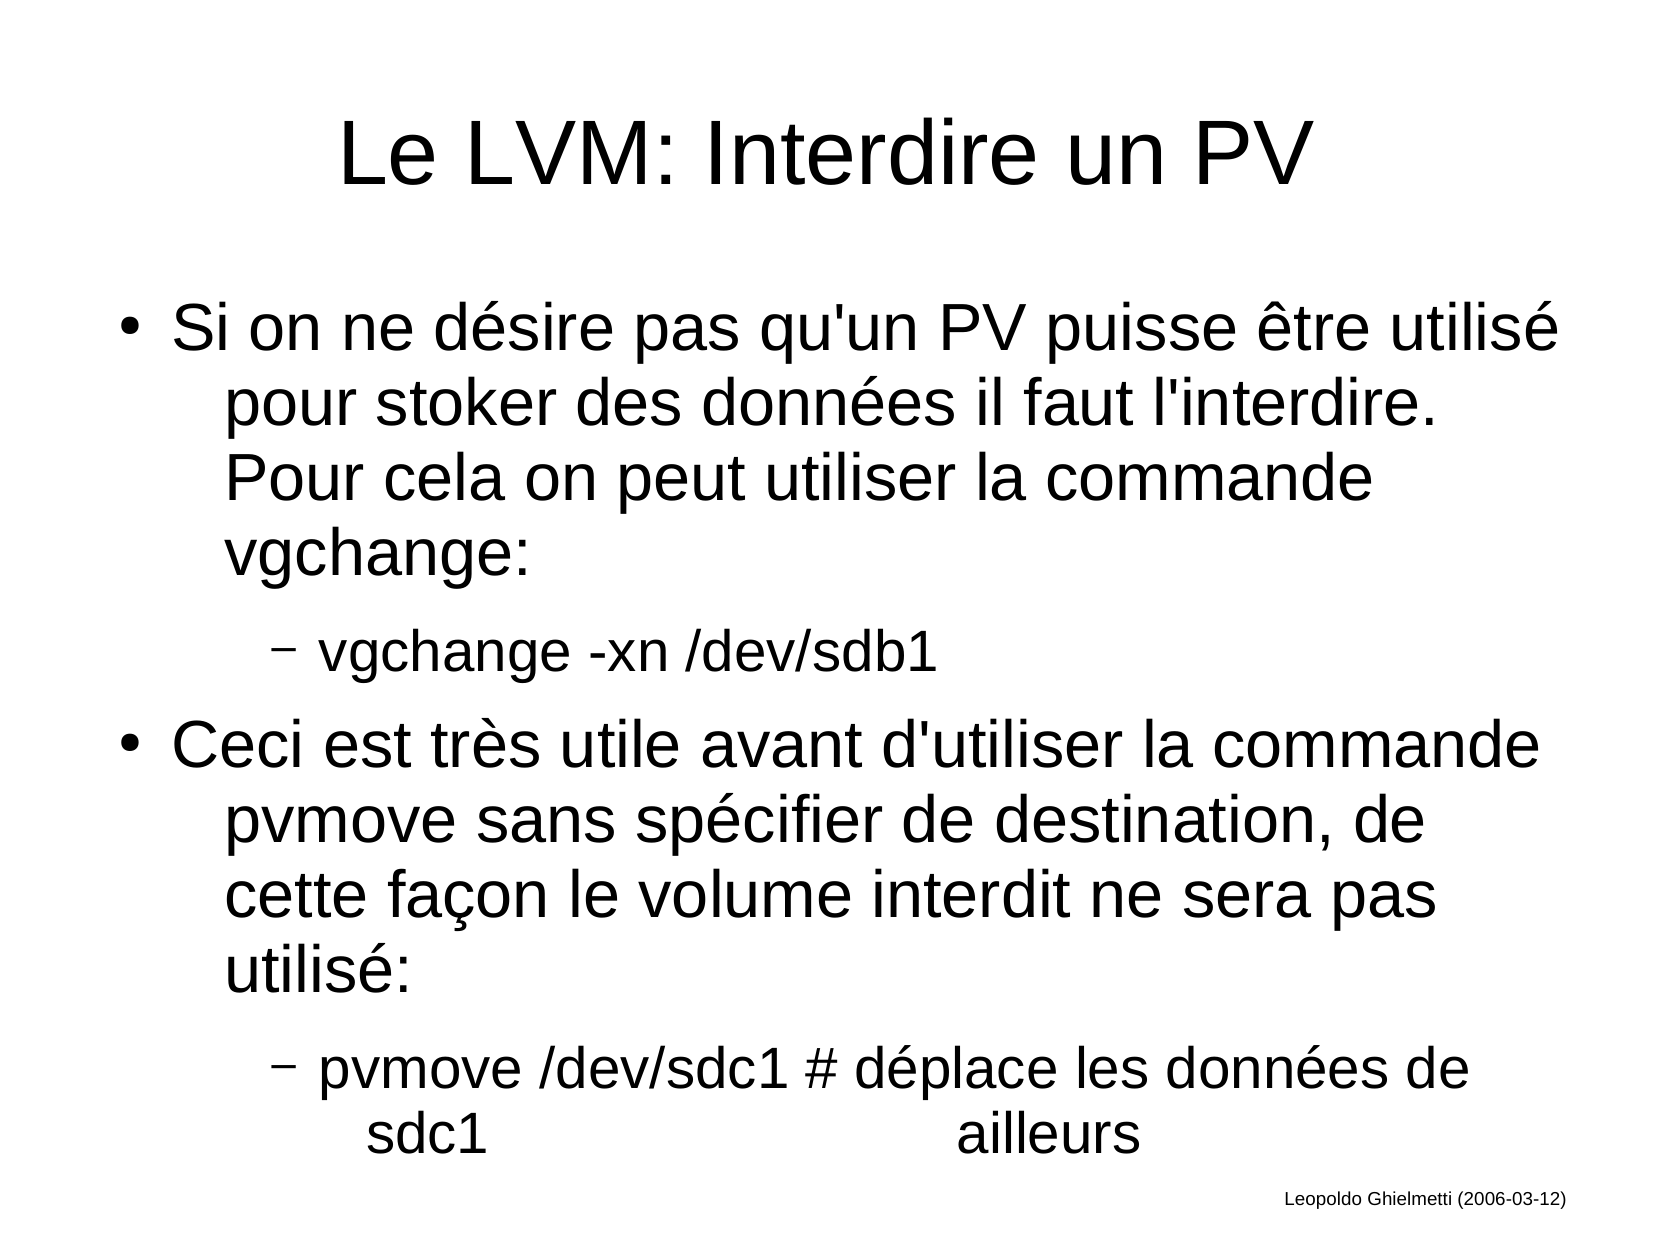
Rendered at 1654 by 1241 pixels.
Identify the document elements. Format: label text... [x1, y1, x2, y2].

text_box Leopoldo Ghielmetti (2006-03-12) [1269, 1181, 1595, 1217]
list Si on ne désire pas qu'un PV puisse être utilisé pour stoker des données il faut l'interdire. Pour cela on peut utiliser la commande vgchange: vgchange -xn /dev/sdb1 Ceci est très utile avant d'utiliser la commande pvmove sans spécifier de destination, de cette façon le volume interdit ne sera pas utilisé: pvmove /dev/sdc1 # déplace les données de sdc1 ailleurs [82, 290, 1571, 1109]
title Le LVM: Interdire un PV [82, 49, 1571, 257]
